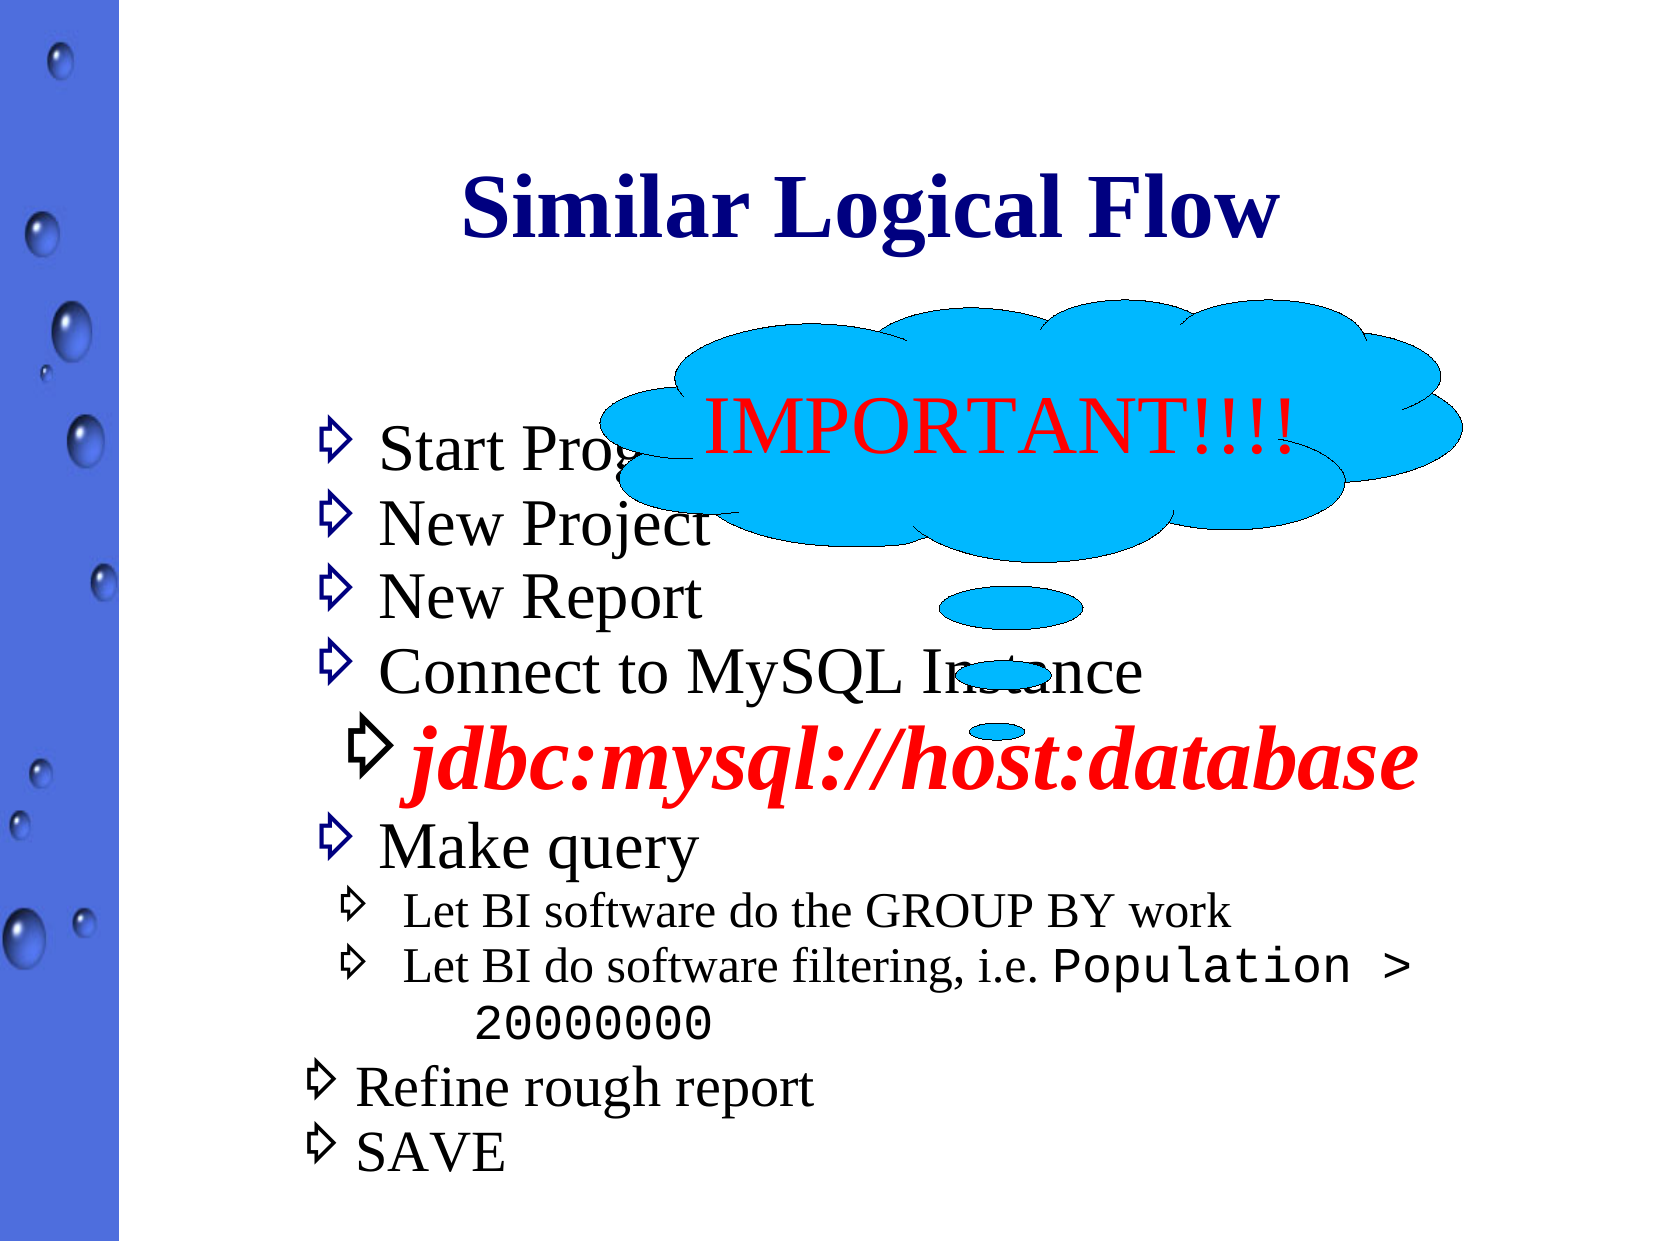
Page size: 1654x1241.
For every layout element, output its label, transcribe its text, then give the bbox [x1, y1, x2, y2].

text_box IMPORTANT!!!! [969, 723, 1025, 741]
title Similar Logical Flow [209, 102, 1534, 311]
list Start Program New Project New Report Connect to MySQL Instance jdbc:mysql://host:database Make query Let BI software do the GROUP BY work Let BI do software filtering, i.e. Population > 20000000 Refine rough report SAVE [296, 411, 1558, 1193]
picture [0, 0, 119, 1241]
text_box IMPORTANT!!!! [955, 660, 1052, 690]
text_box IMPORTANT!!!! [599, 299, 1463, 563]
text_box IMPORTANT!!!! [939, 586, 1084, 630]
